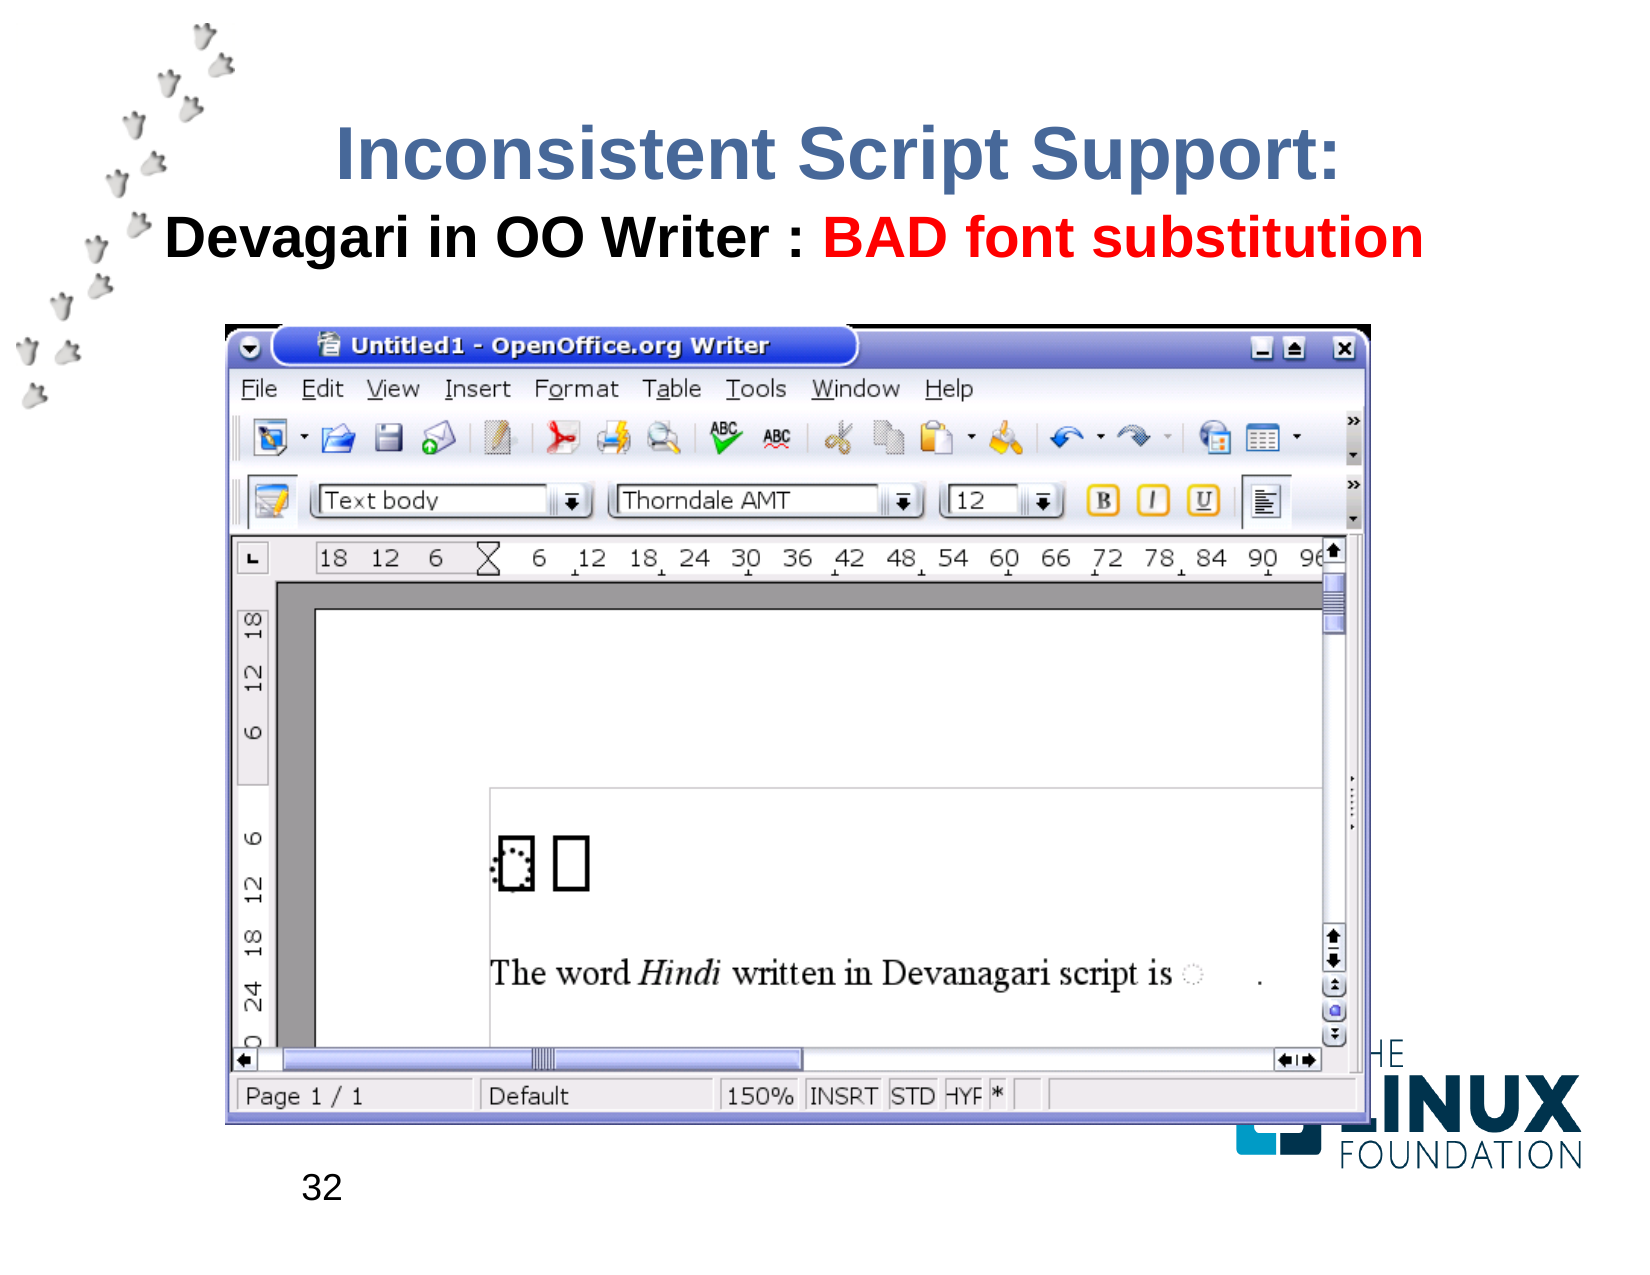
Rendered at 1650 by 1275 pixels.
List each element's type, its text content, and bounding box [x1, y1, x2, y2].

picture [16, 23, 1613, 1200]
text_box Devagari in OO Writer : BAD font substitution [150, 201, 1501, 282]
title Inconsistent Script Support: [150, 96, 1530, 217]
